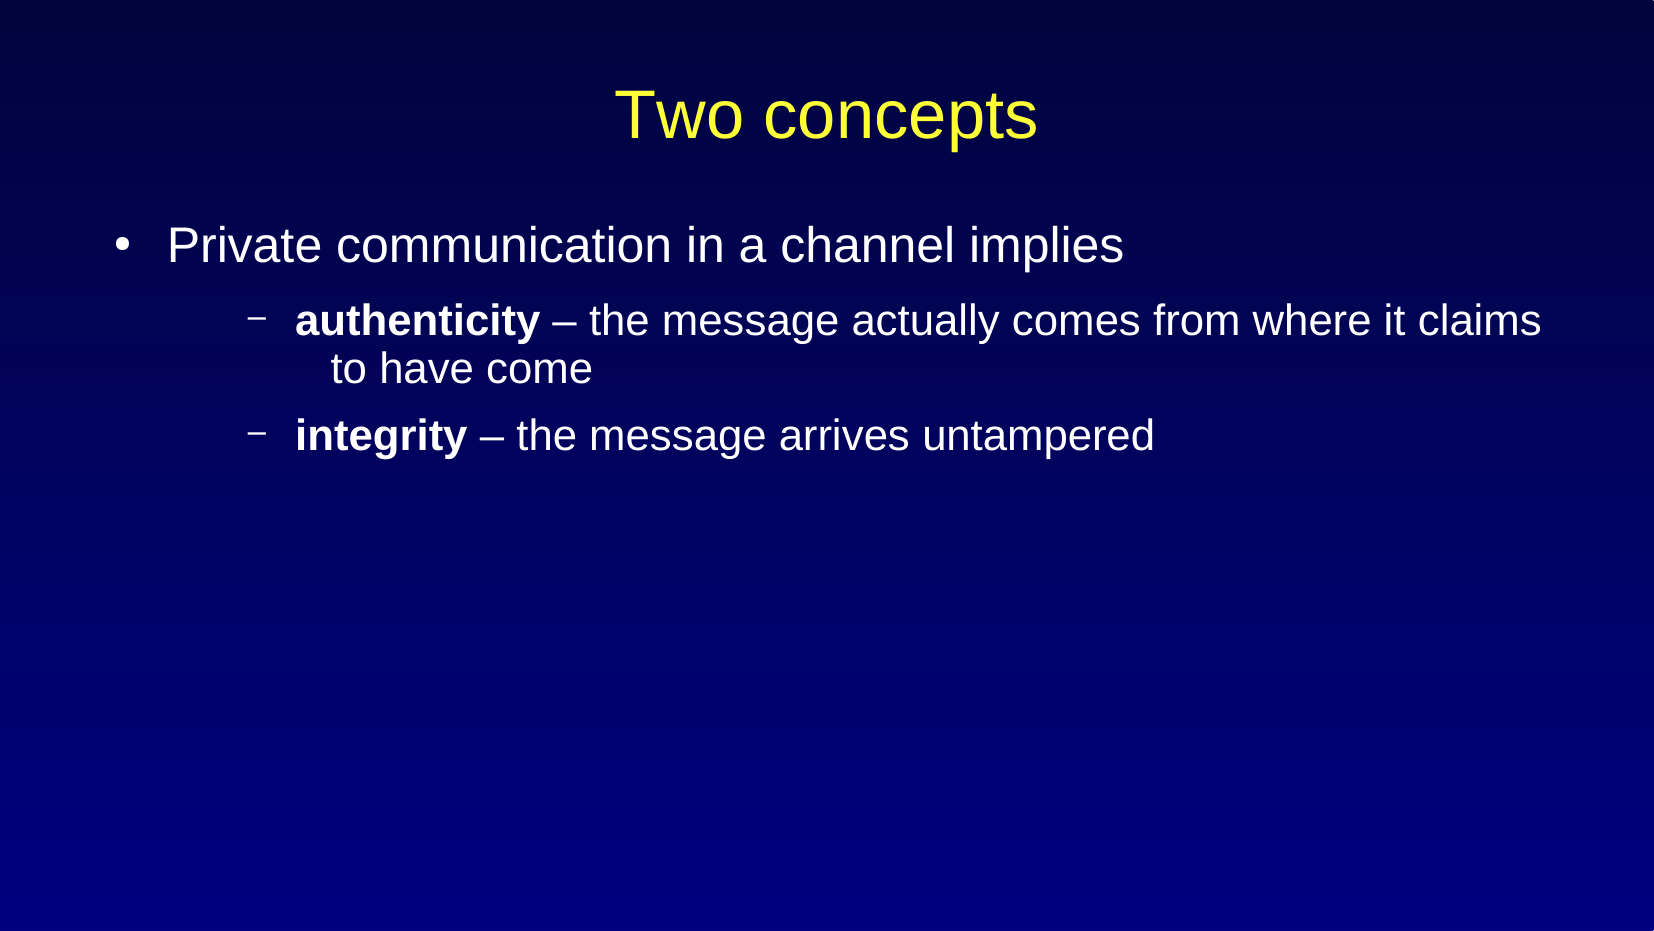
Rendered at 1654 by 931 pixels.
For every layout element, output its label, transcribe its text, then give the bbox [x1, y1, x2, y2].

list Private communication in a channel implies authenticity – the message actually comes from where it claims to have come integrity – the message arrives untampered [82, 217, 1571, 758]
title Two concepts [82, 37, 1571, 193]
